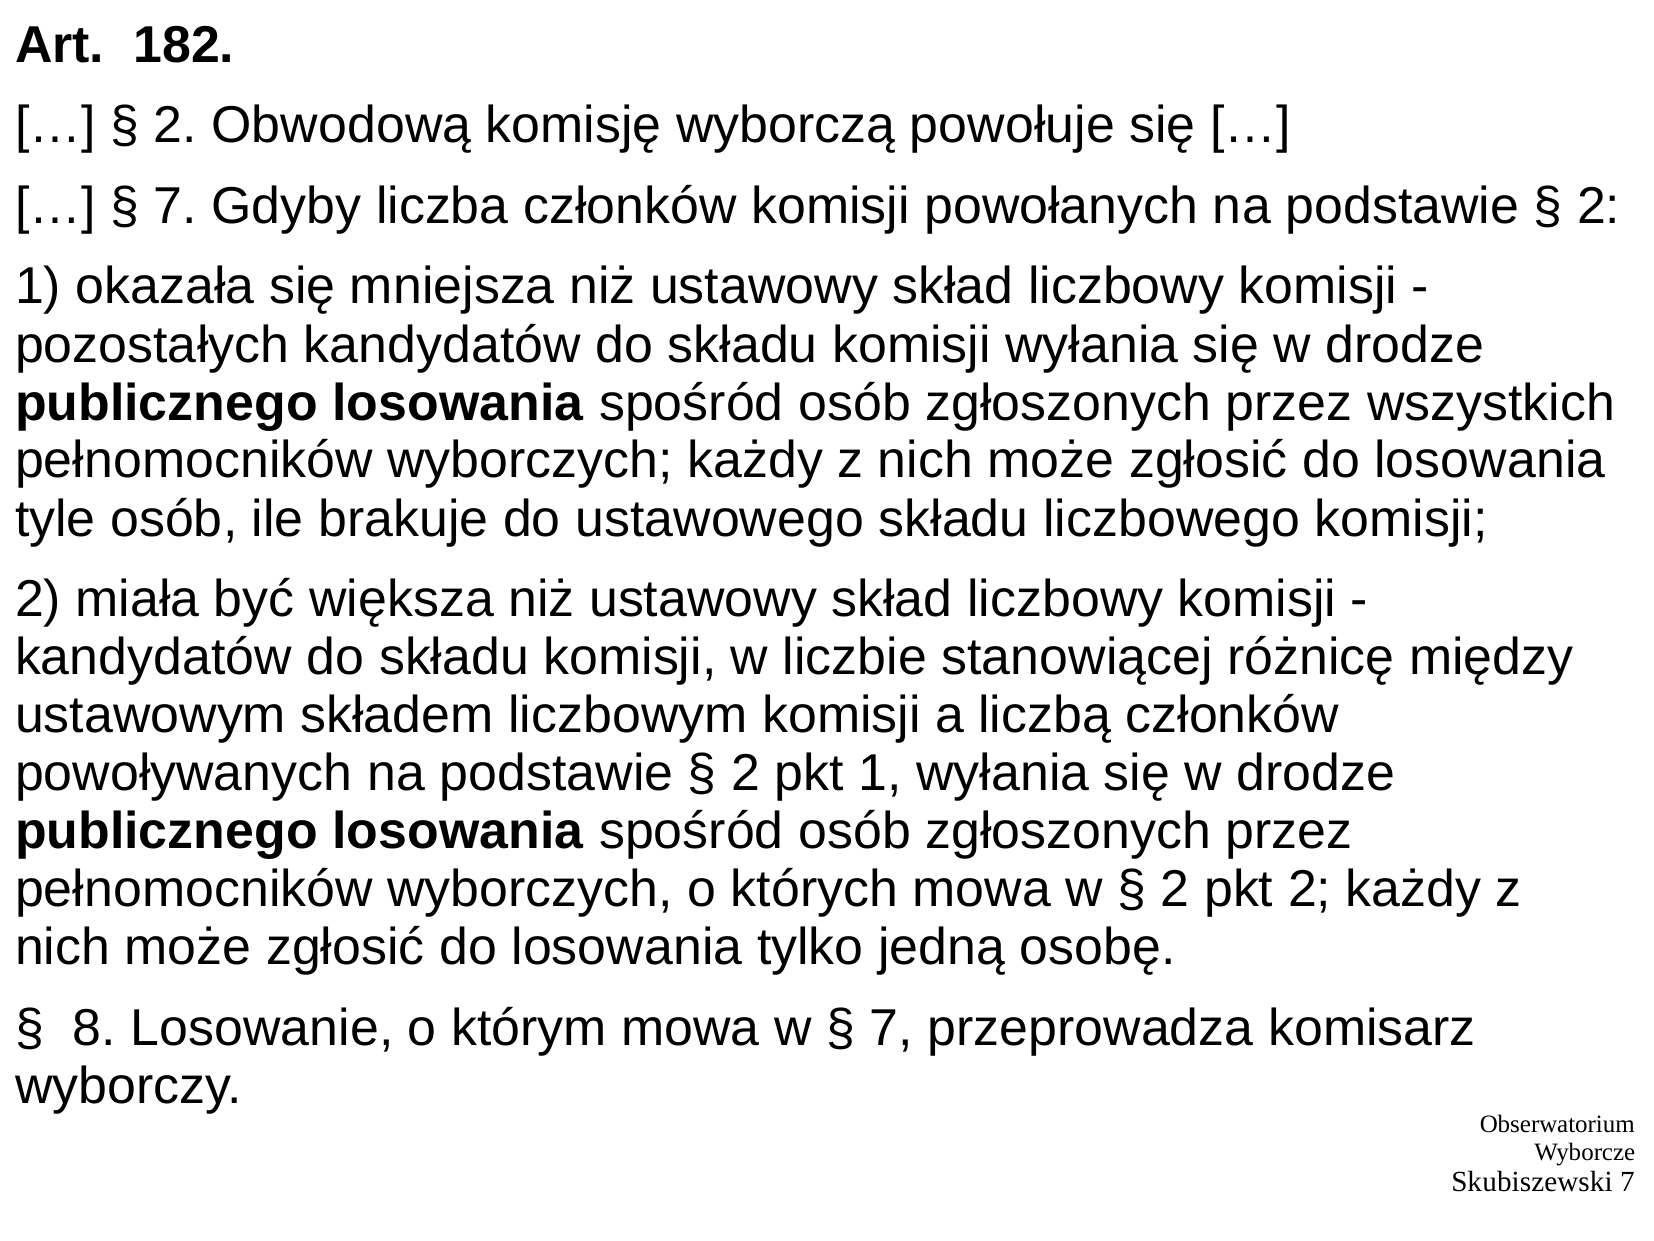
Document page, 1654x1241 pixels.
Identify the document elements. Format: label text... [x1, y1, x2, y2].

list Art. 182. […] § 2. Obwodową komisję wyborczą powołuje się […] […] § 7. Gdyby liczba członków komisji powołanych na podstawie § 2: 1) okazała się mniejsza niż ustawowy skład liczbowy komisji - pozostałych kandydatów do składu komisji wyłania się w drodze publicznego losowania spośród osób zgłoszonych przez wszystkich pełnomocników wyborczych; każdy z nich może zgłosić do losowania tyle osób, ile brakuje do ustawowego składu liczbowego komisji; 2) miała być większa niż ustawowy skład liczbowy komisji - kandydatów do składu komisji, w liczbie stanowiącej różnicę między ustawowym składem liczbowym komisji a liczbą członków powoływanych na podstawie § 2 pkt 1, wyłania się w drodze publicznego losowania spośród osób zgłoszonych przez pełnomocników wyborczych, o których mowa w § 2 pkt 2; każdy z nich może zgłosić do losowania tylko jedną osobę. § 8. Losowanie, o którym mowa w § 7, przeprowadza komisarz wyborczy. [15, 15, 1636, 1201]
